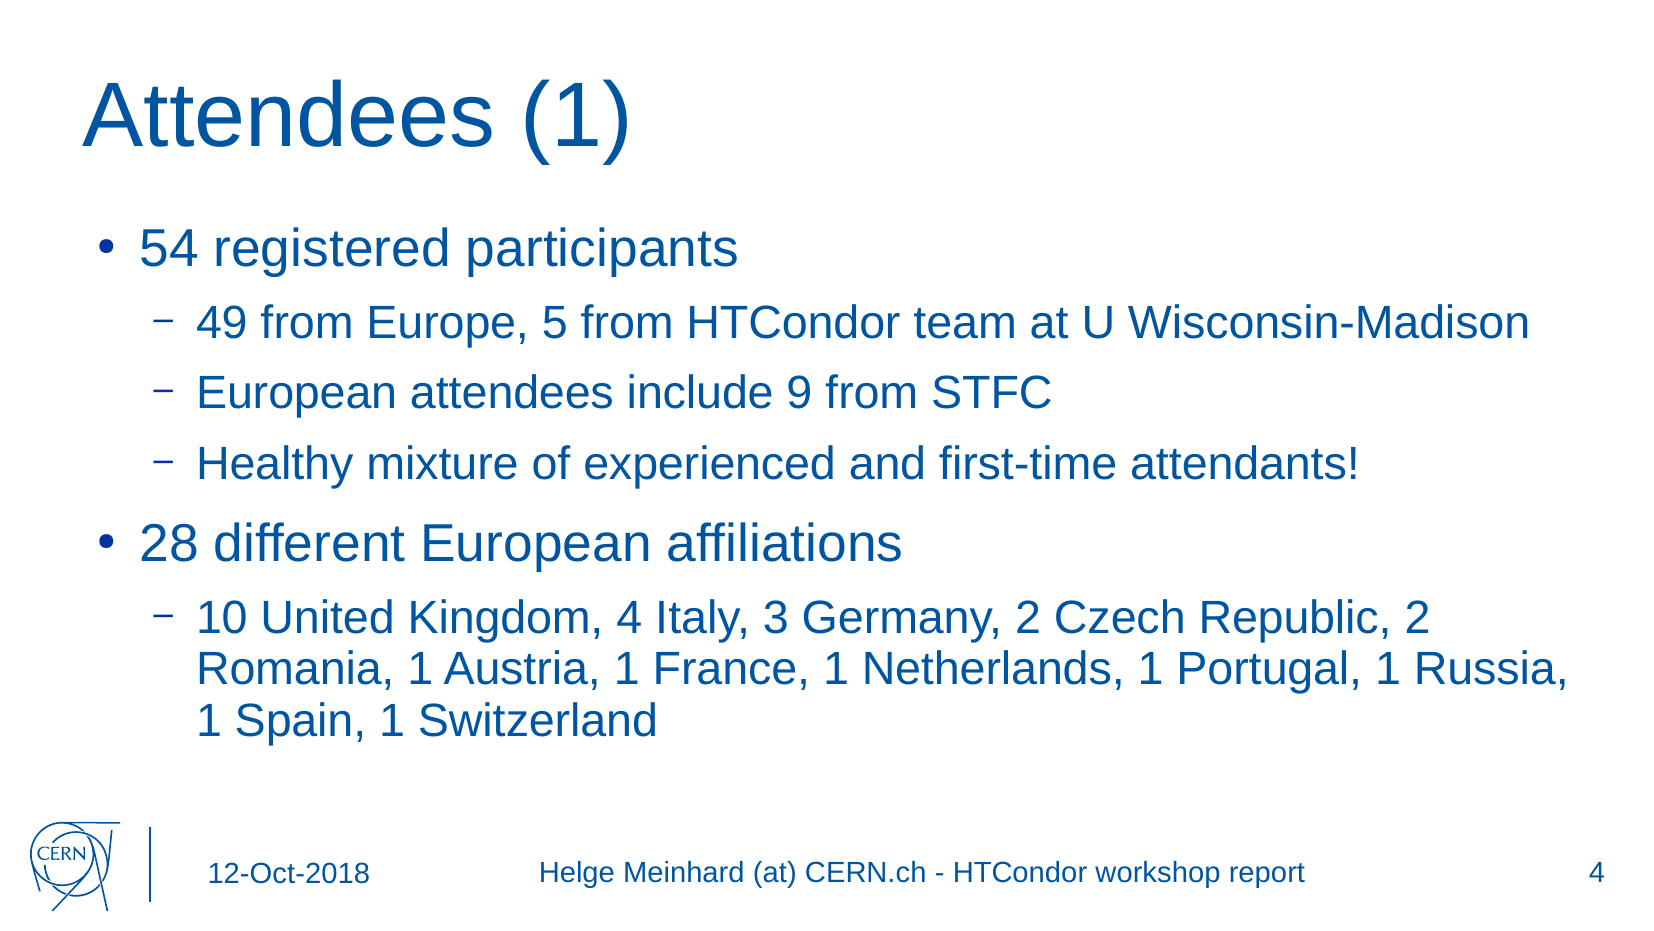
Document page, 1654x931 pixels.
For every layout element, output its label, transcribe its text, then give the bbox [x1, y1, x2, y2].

title Attendees (1) [82, 37, 1571, 193]
list 54 registered participants 49 from Europe, 5 from HTCondor team at U Wisconsin-Madison European attendees include 9 from STFC Healthy mixture of experienced and first-time attendants! 28 different European affiliations 10 United Kingdom, 4 Italy, 3 Germany, 2 Czech Republic, 2 Romania, 1 Austria, 1 France, 1 Netherlands, 1 Portugal, 1 Russia, 1 Spain, 1 Switzerland [82, 217, 1571, 757]
